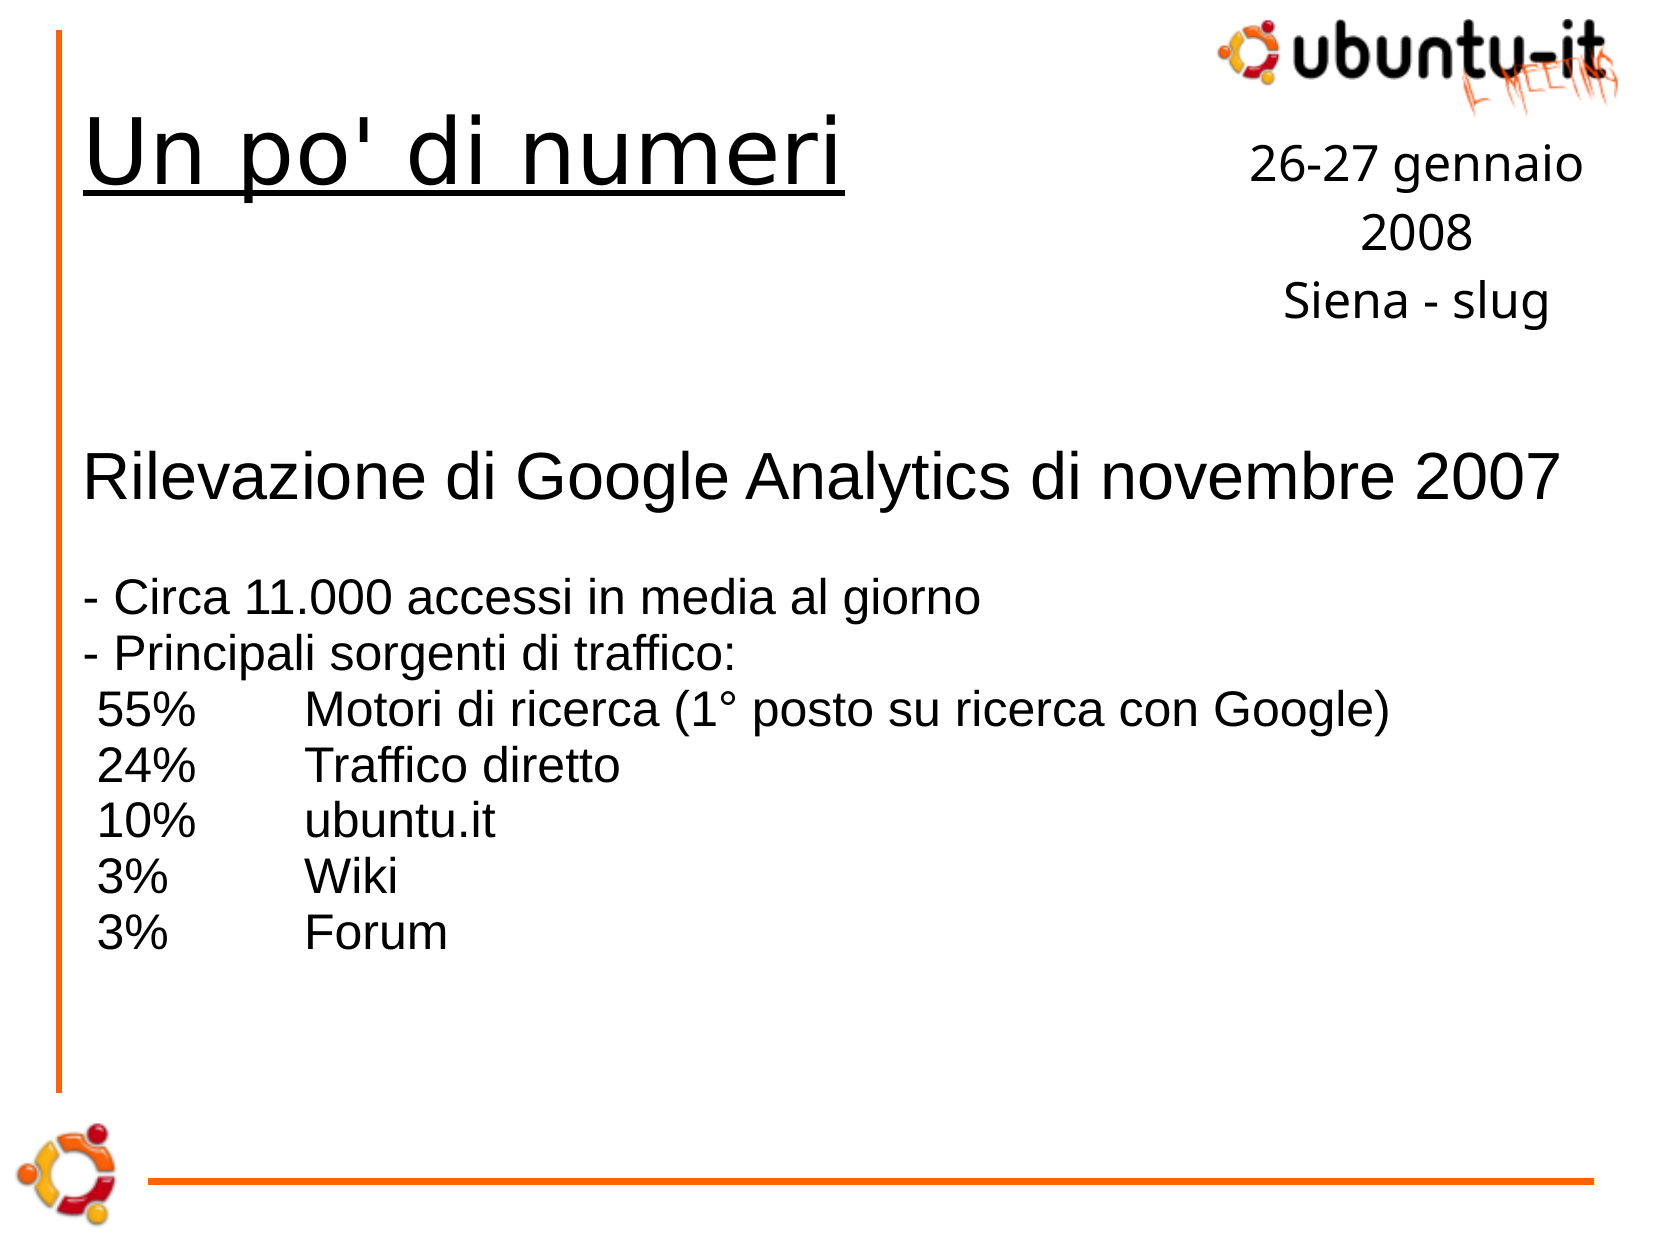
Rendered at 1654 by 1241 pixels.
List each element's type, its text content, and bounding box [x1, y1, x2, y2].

subtitle Rilevazione di Google Analytics di novembre 2007 - Circa 11.000 accessi in media al giorno - Principali sorgenti di traffico: 55% Motori di ricerca (1° posto su ricerca con Google) 24% Traffico diretto 10% ubuntu.it 3% Wiki 3% Forum [82, 297, 1571, 1102]
title Un po' di numeri [82, 56, 1571, 250]
picture [1210, 19, 1628, 119]
picture [14, 1122, 119, 1229]
